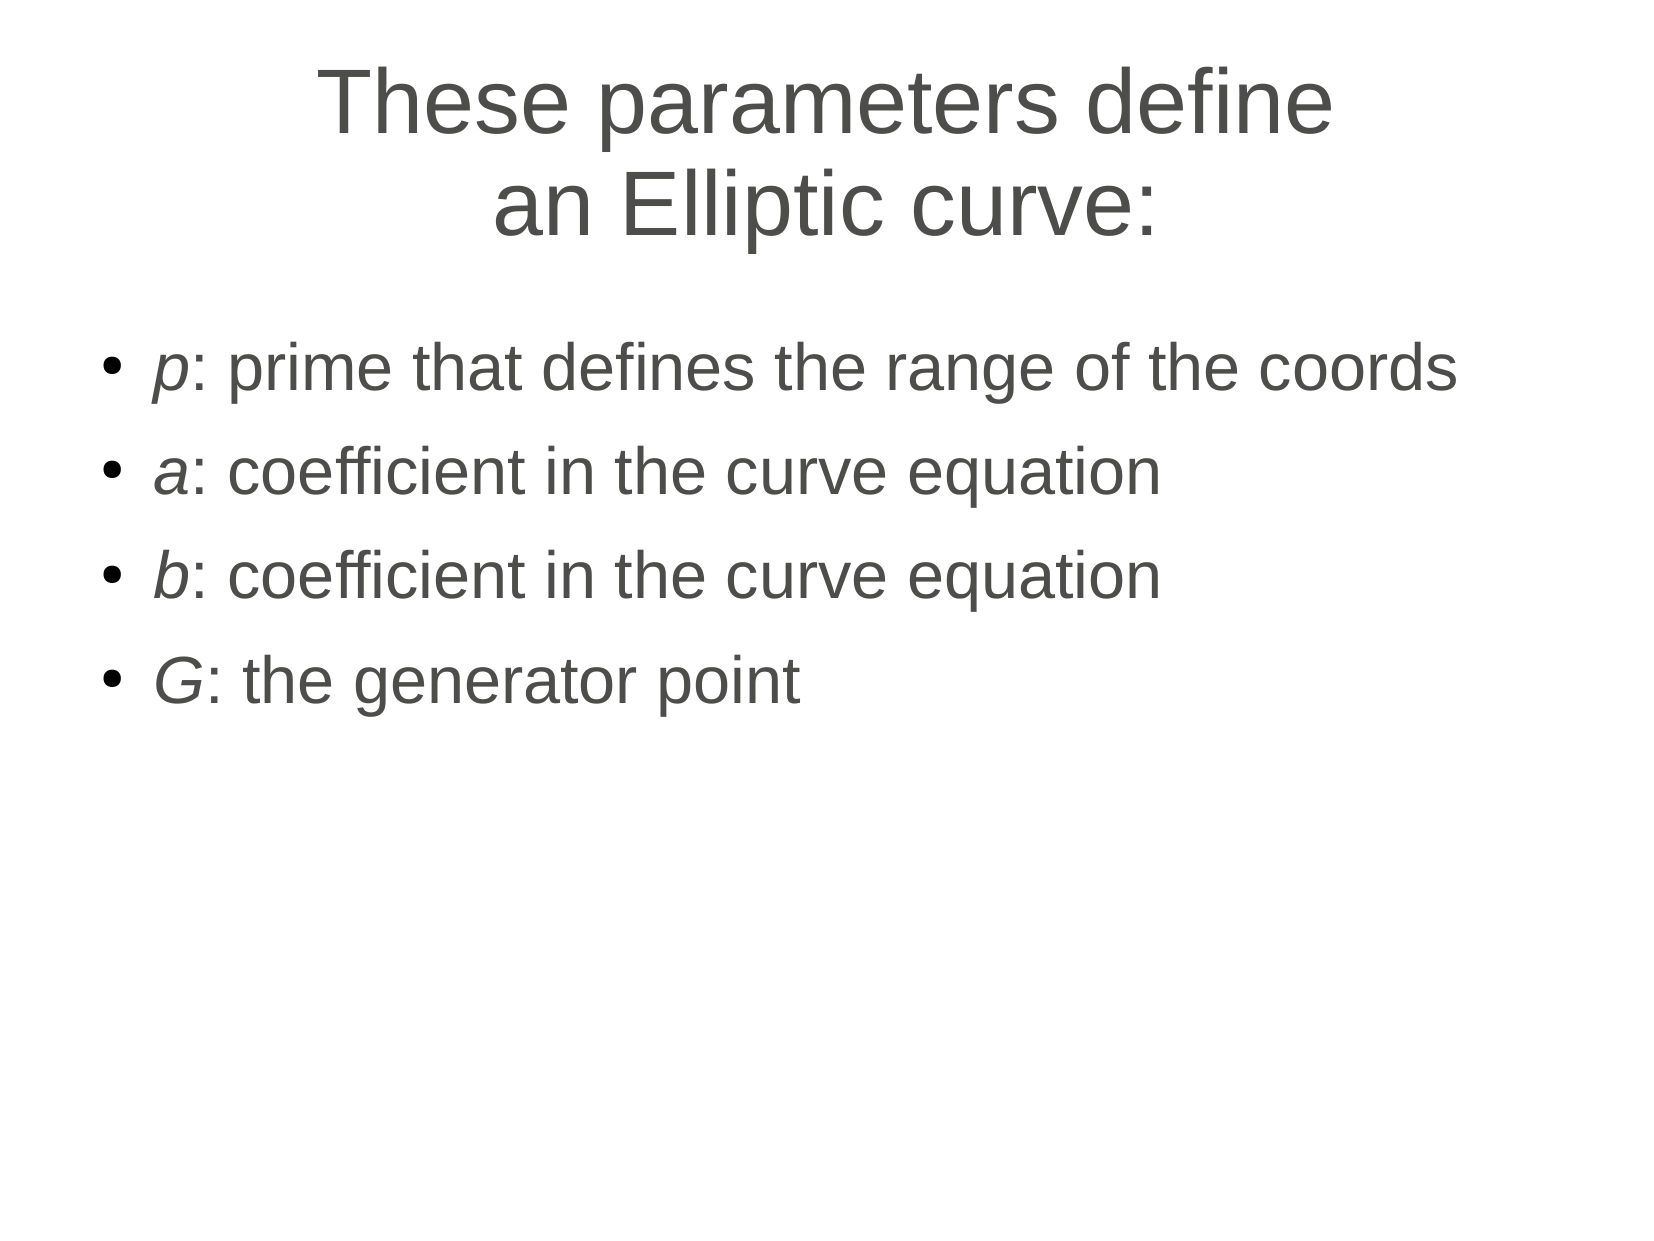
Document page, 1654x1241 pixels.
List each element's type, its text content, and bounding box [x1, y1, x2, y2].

list p: prime that defines the range of the coords a: coefficient in the curve equation b: coefficient in the curve equation G: the generator point [82, 330, 1571, 781]
title These parameters define an Elliptic curve: [82, 49, 1571, 257]
